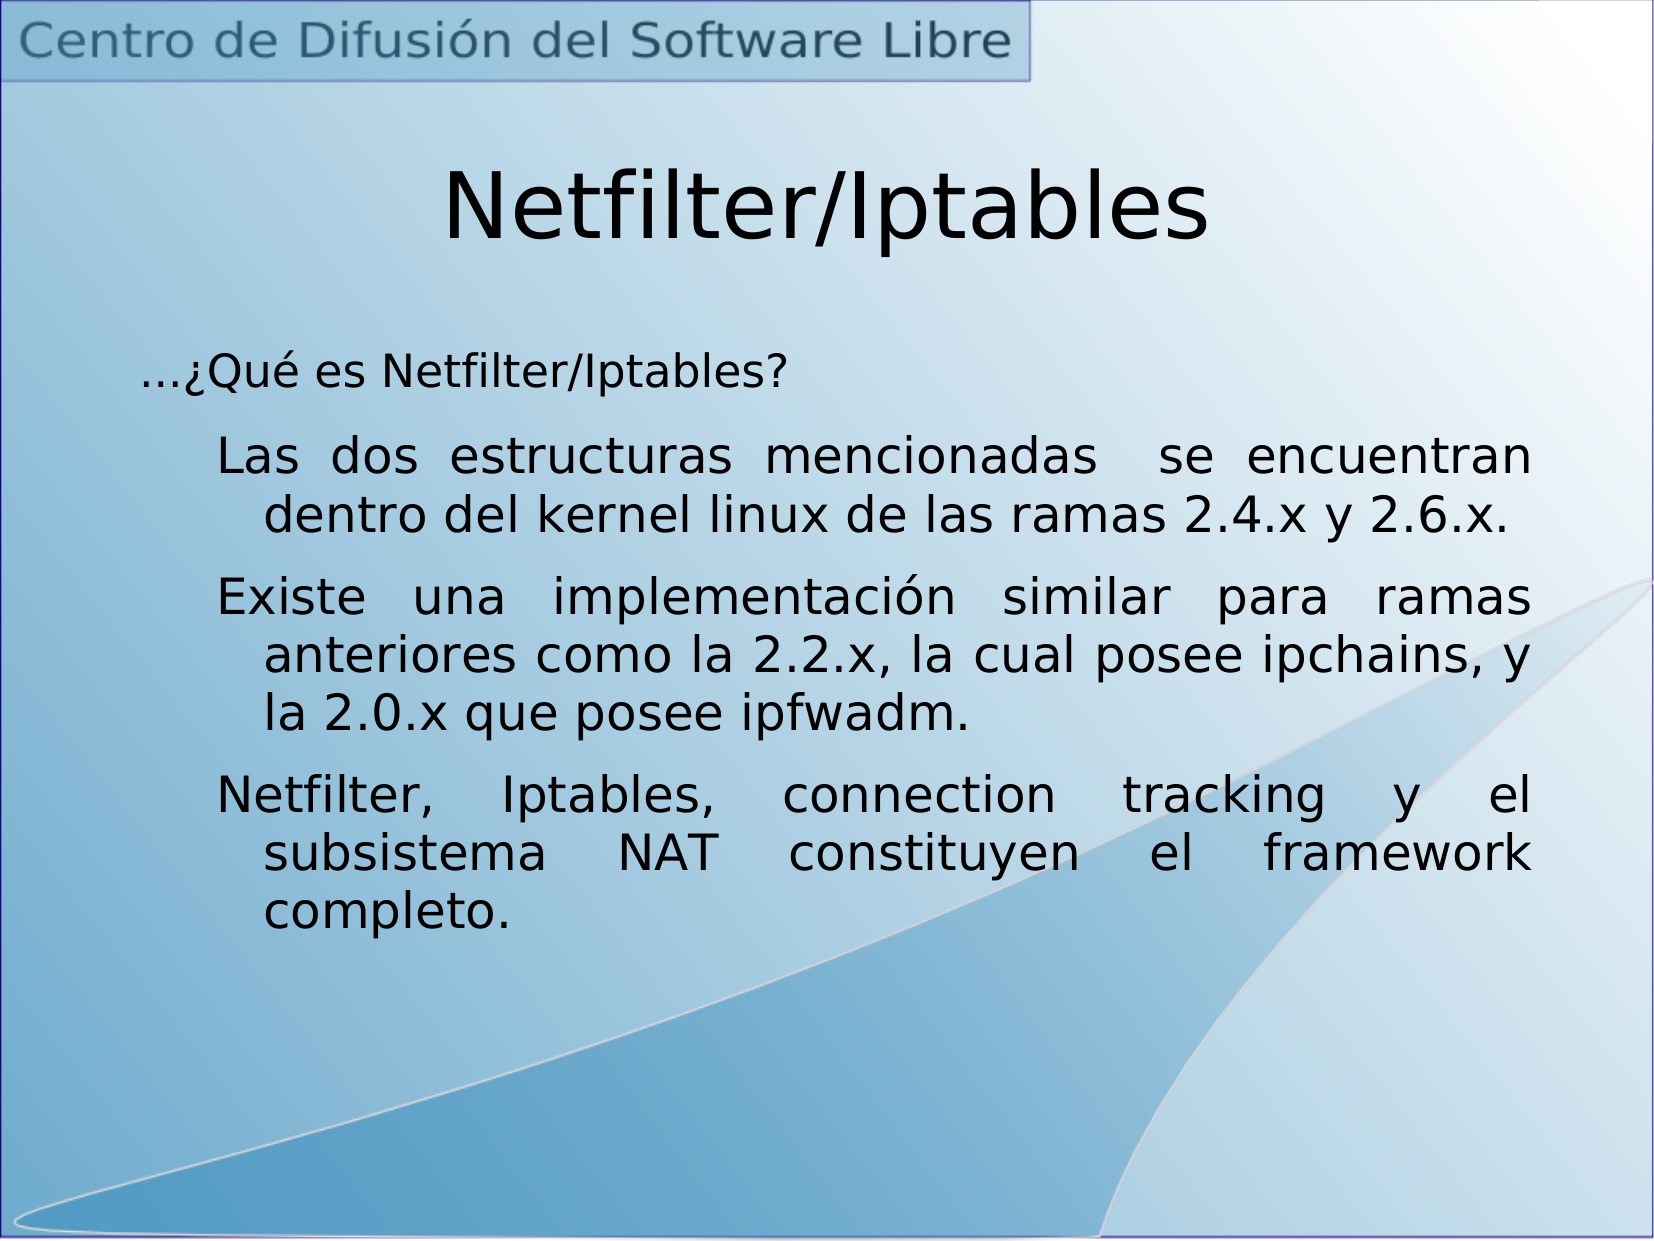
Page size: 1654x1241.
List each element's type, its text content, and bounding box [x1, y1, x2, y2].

title Netfilter/Iptables [121, 102, 1534, 311]
picture [0, 0, 1654, 1241]
list ...¿Qué es Netfilter/Iptables? Las dos estructuras mencionadas se encuentran dentro del kernel linux de las ramas 2.4.x y 2.6.x. Existe una implementación similar para ramas anteriores como la 2.2.x, la cual posee ipchains, y la 2.0.x que posee ipfwadm. Netfilter, Iptables, connection tracking y el subsistema NAT constituyen el framework completo. [121, 344, 1534, 1127]
